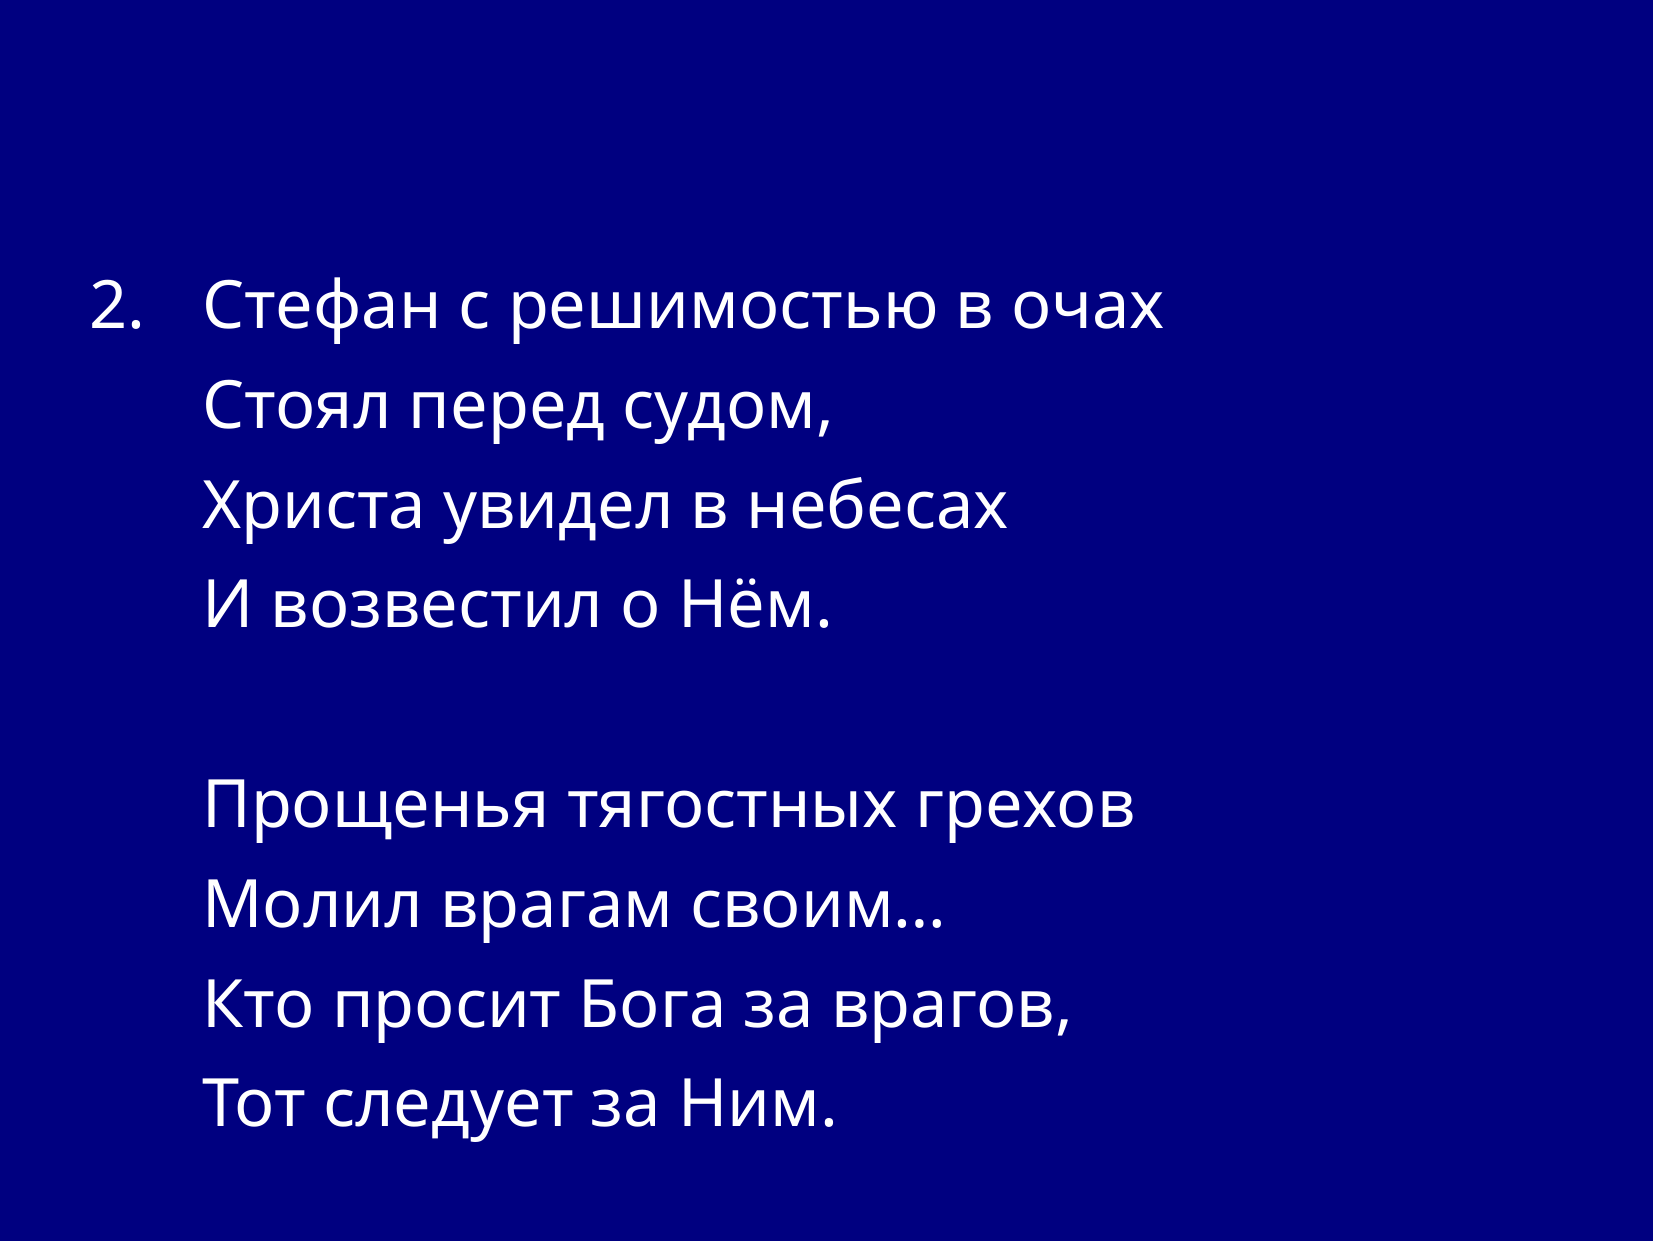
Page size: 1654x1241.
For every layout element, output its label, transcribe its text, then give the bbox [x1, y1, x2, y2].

text_box 2. Стефан с решимостью в очах Стоял перед судом, Христа увидел в небесах И возвестил о Нём. Прощенья тягостных грехов Молил врагам своим… Кто просит Бога за врагов, Тот следует за Ним. [75, 150, 1576, 1163]
